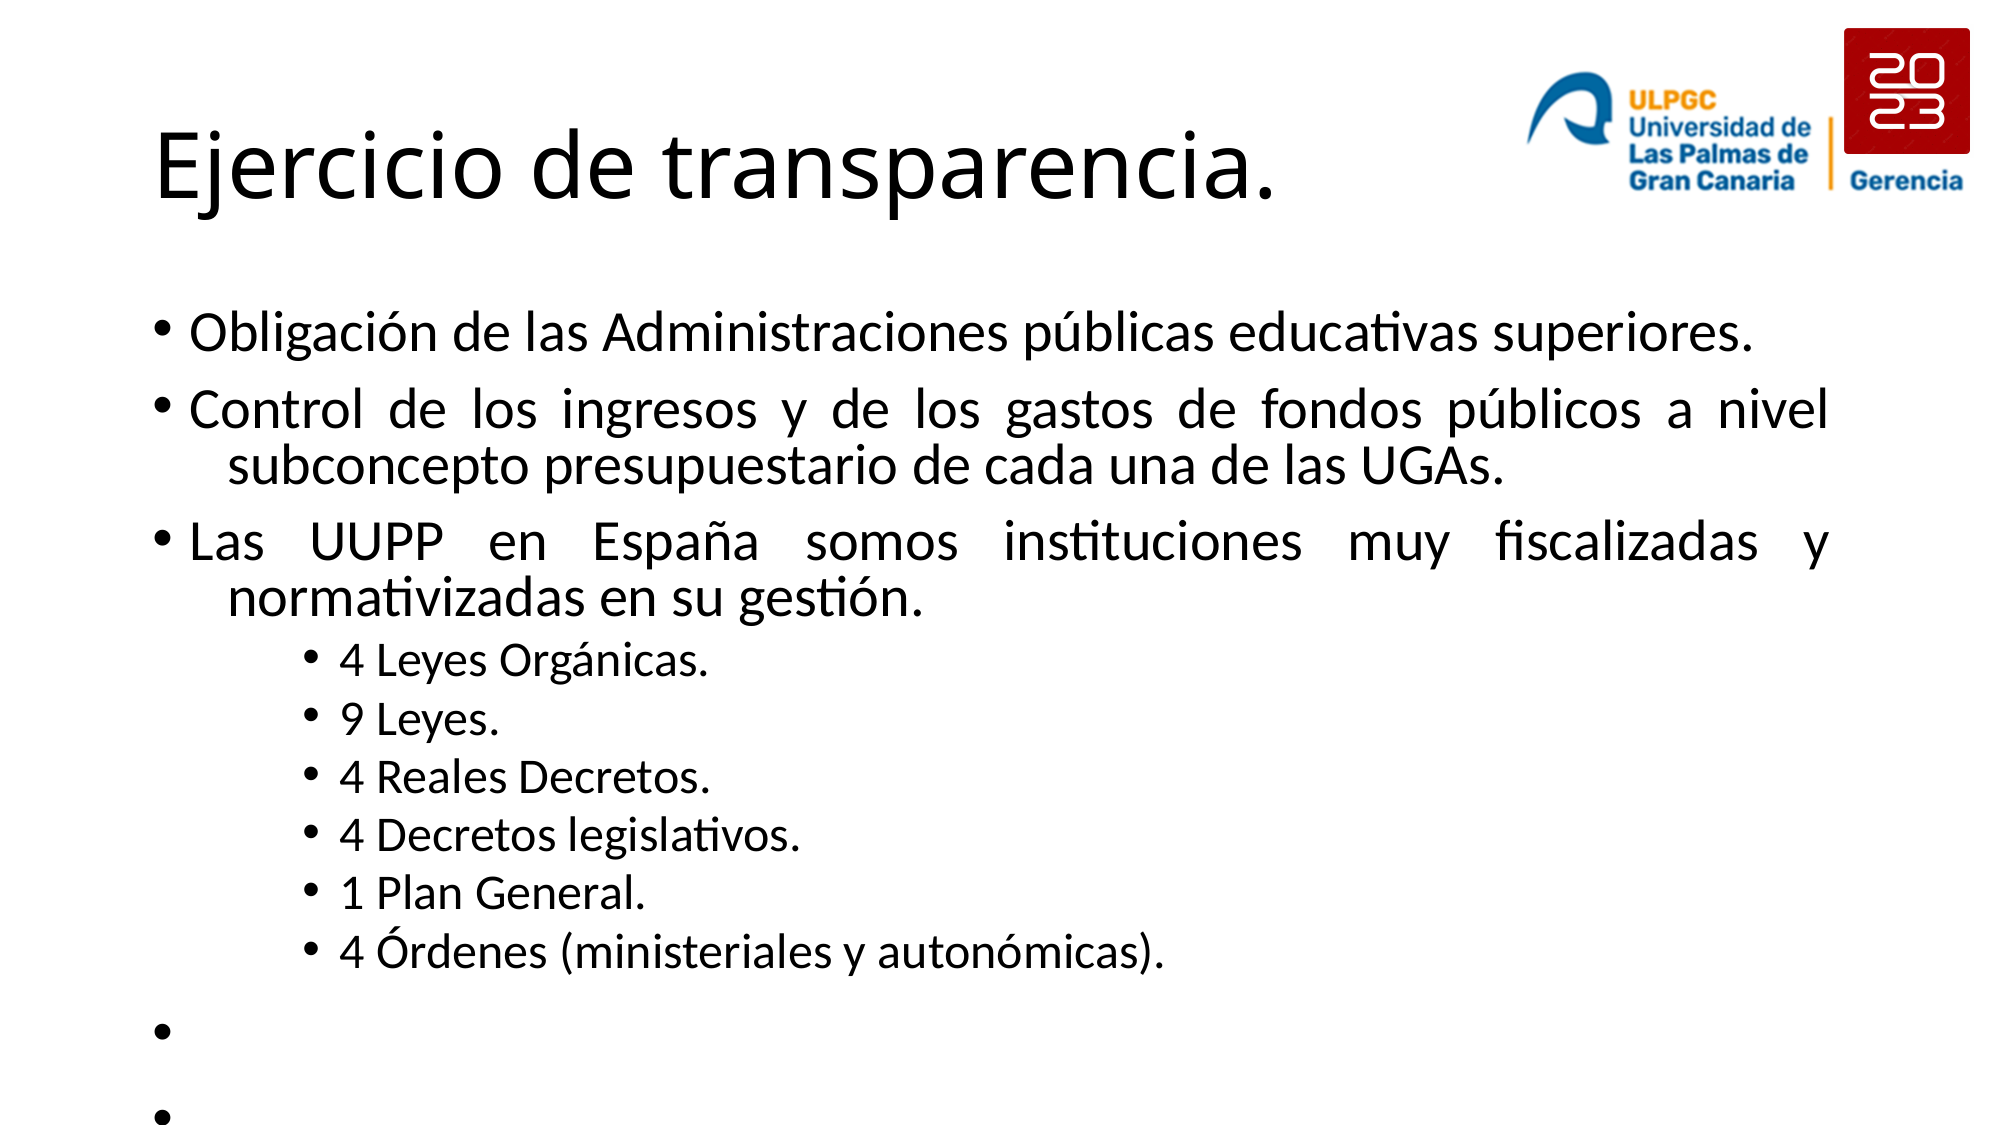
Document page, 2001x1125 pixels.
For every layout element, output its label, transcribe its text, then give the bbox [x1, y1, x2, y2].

title Ejercicio de transparencia. [137, 59, 1863, 278]
picture [1493, 24, 2000, 232]
list Obligación de las Administraciones públicas educativas superiores. Control de los ingresos y de los gastos de fondos públicos a nivel subconcepto presupuestario de cada una de las UGAs. Las UUPP en España somos instituciones muy fiscalizadas y normativizadas en su gestión. 4 Leyes Orgánicas. 9 Leyes. 4 Reales Decretos. 4 Decretos legislativos. 1 Plan General. 4 Órdenes (ministeriales y autonómicas). [137, 299, 1863, 1014]
